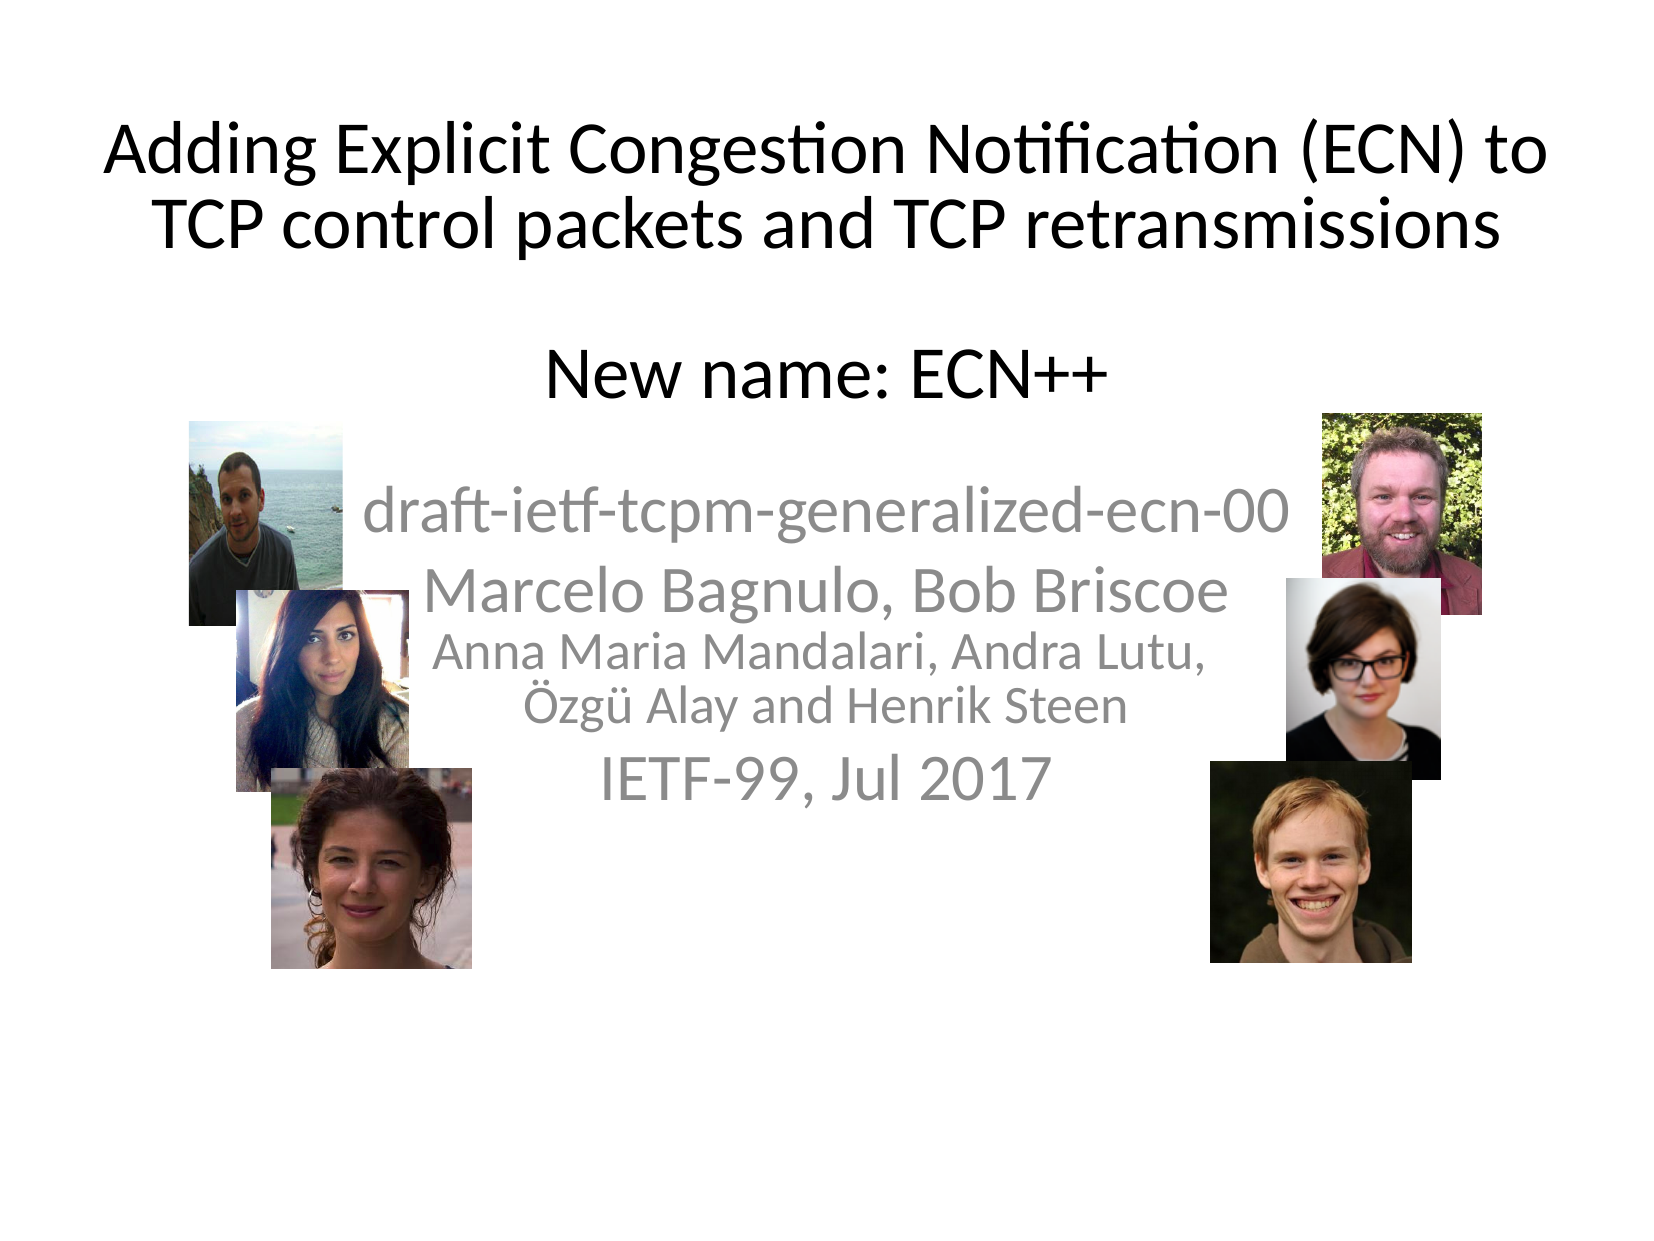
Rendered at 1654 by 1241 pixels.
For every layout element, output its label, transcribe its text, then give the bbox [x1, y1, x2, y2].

picture [1210, 413, 1482, 963]
title Adding Explicit Congestion Notification (ECN) to TCP control packets and TCP retransmissions New name: ECN++ [82, 2, 1571, 290]
picture [188, 421, 472, 969]
subtitle draft-ietf-tcpm-generalized-ecn-00 Marcelo Bagnulo, Bob Briscoe Anna Maria Mandalari, Andra Lutu, Özgü Alay and Henrik Steen IETF-99, Jul 2017 [82, 290, 1571, 1010]
